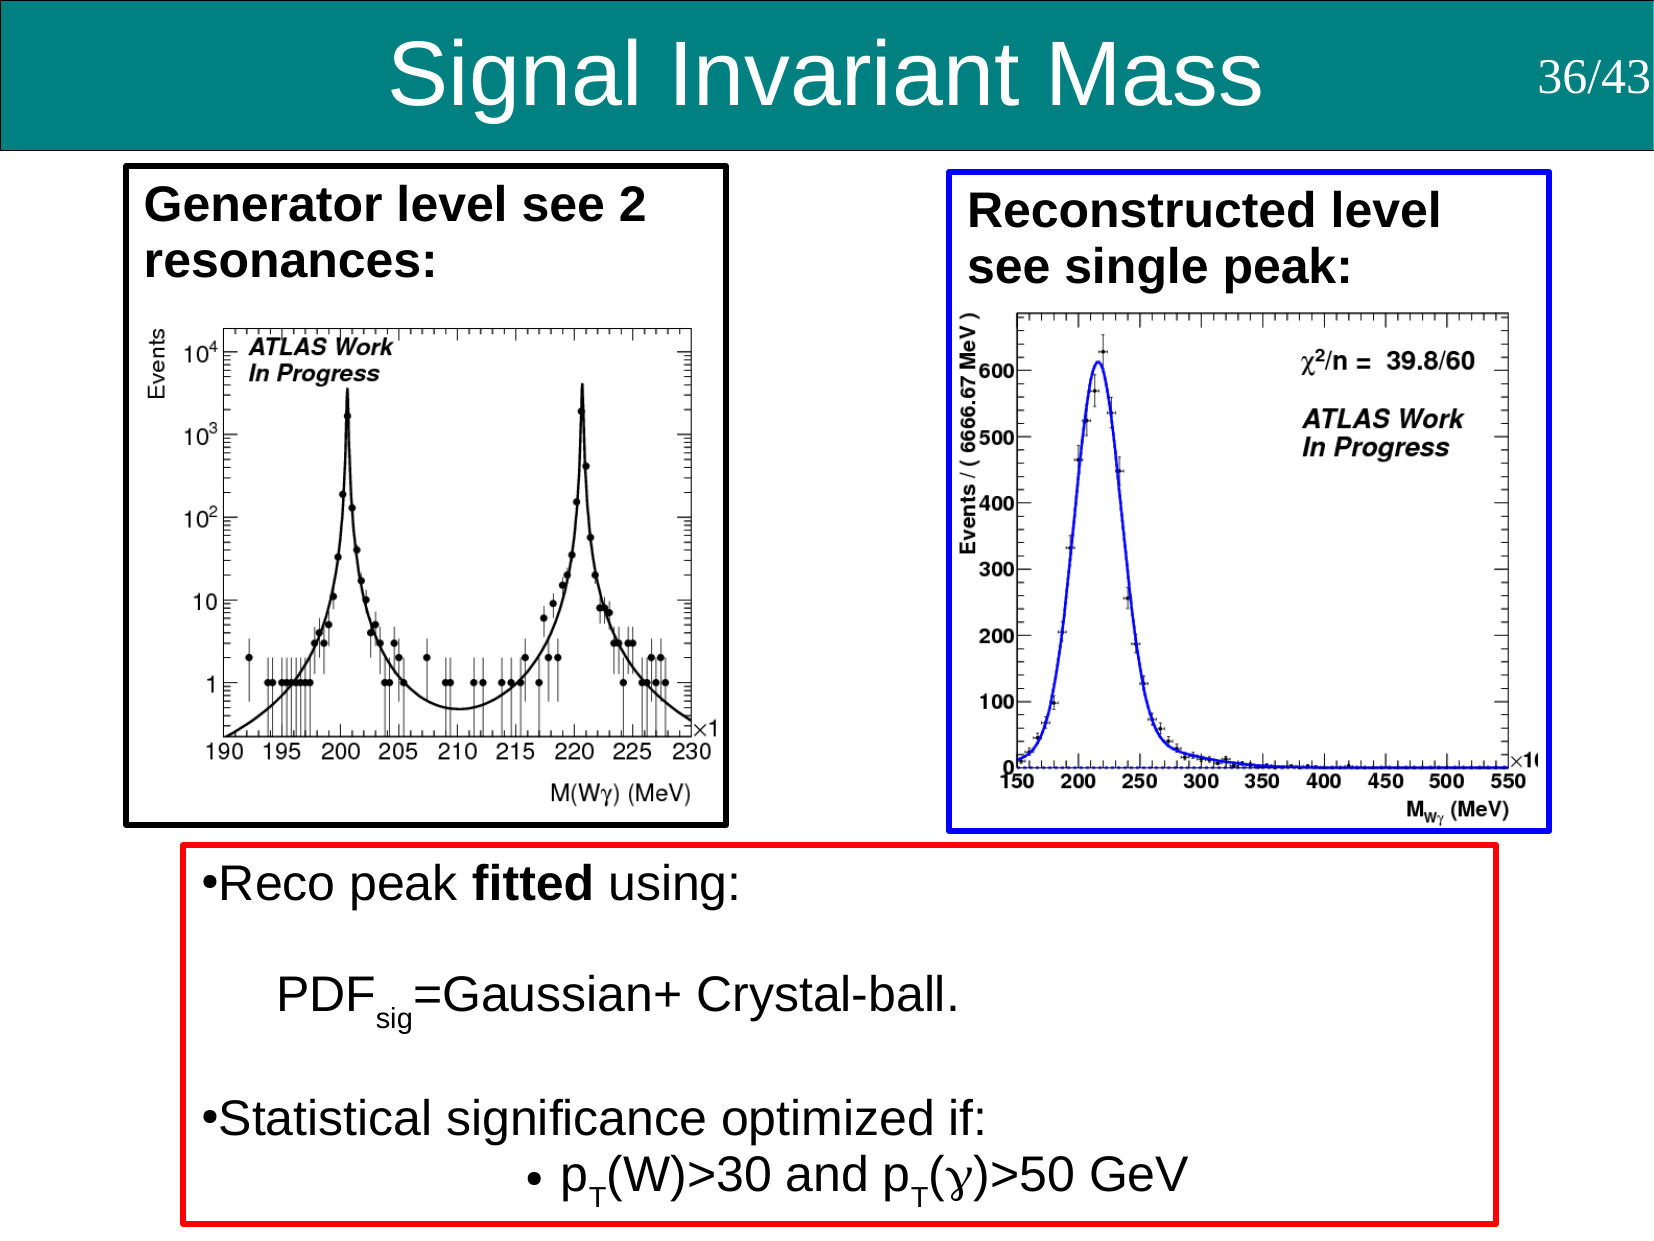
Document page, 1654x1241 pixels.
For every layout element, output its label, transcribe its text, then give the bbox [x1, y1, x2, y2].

text_box Reco peak fitted using: PDFsig=Gaussian+ Crystal-ball. Statistical significance optimized if: pT(W)>30 and pT()>50 GeV [183, 844, 1496, 1225]
text_box Generator level see 2 resonances: [126, 165, 727, 826]
title Signal Invariant Mass [82, 22, 1571, 126]
text_box Reconstructed level see single peak: [949, 171, 1550, 831]
